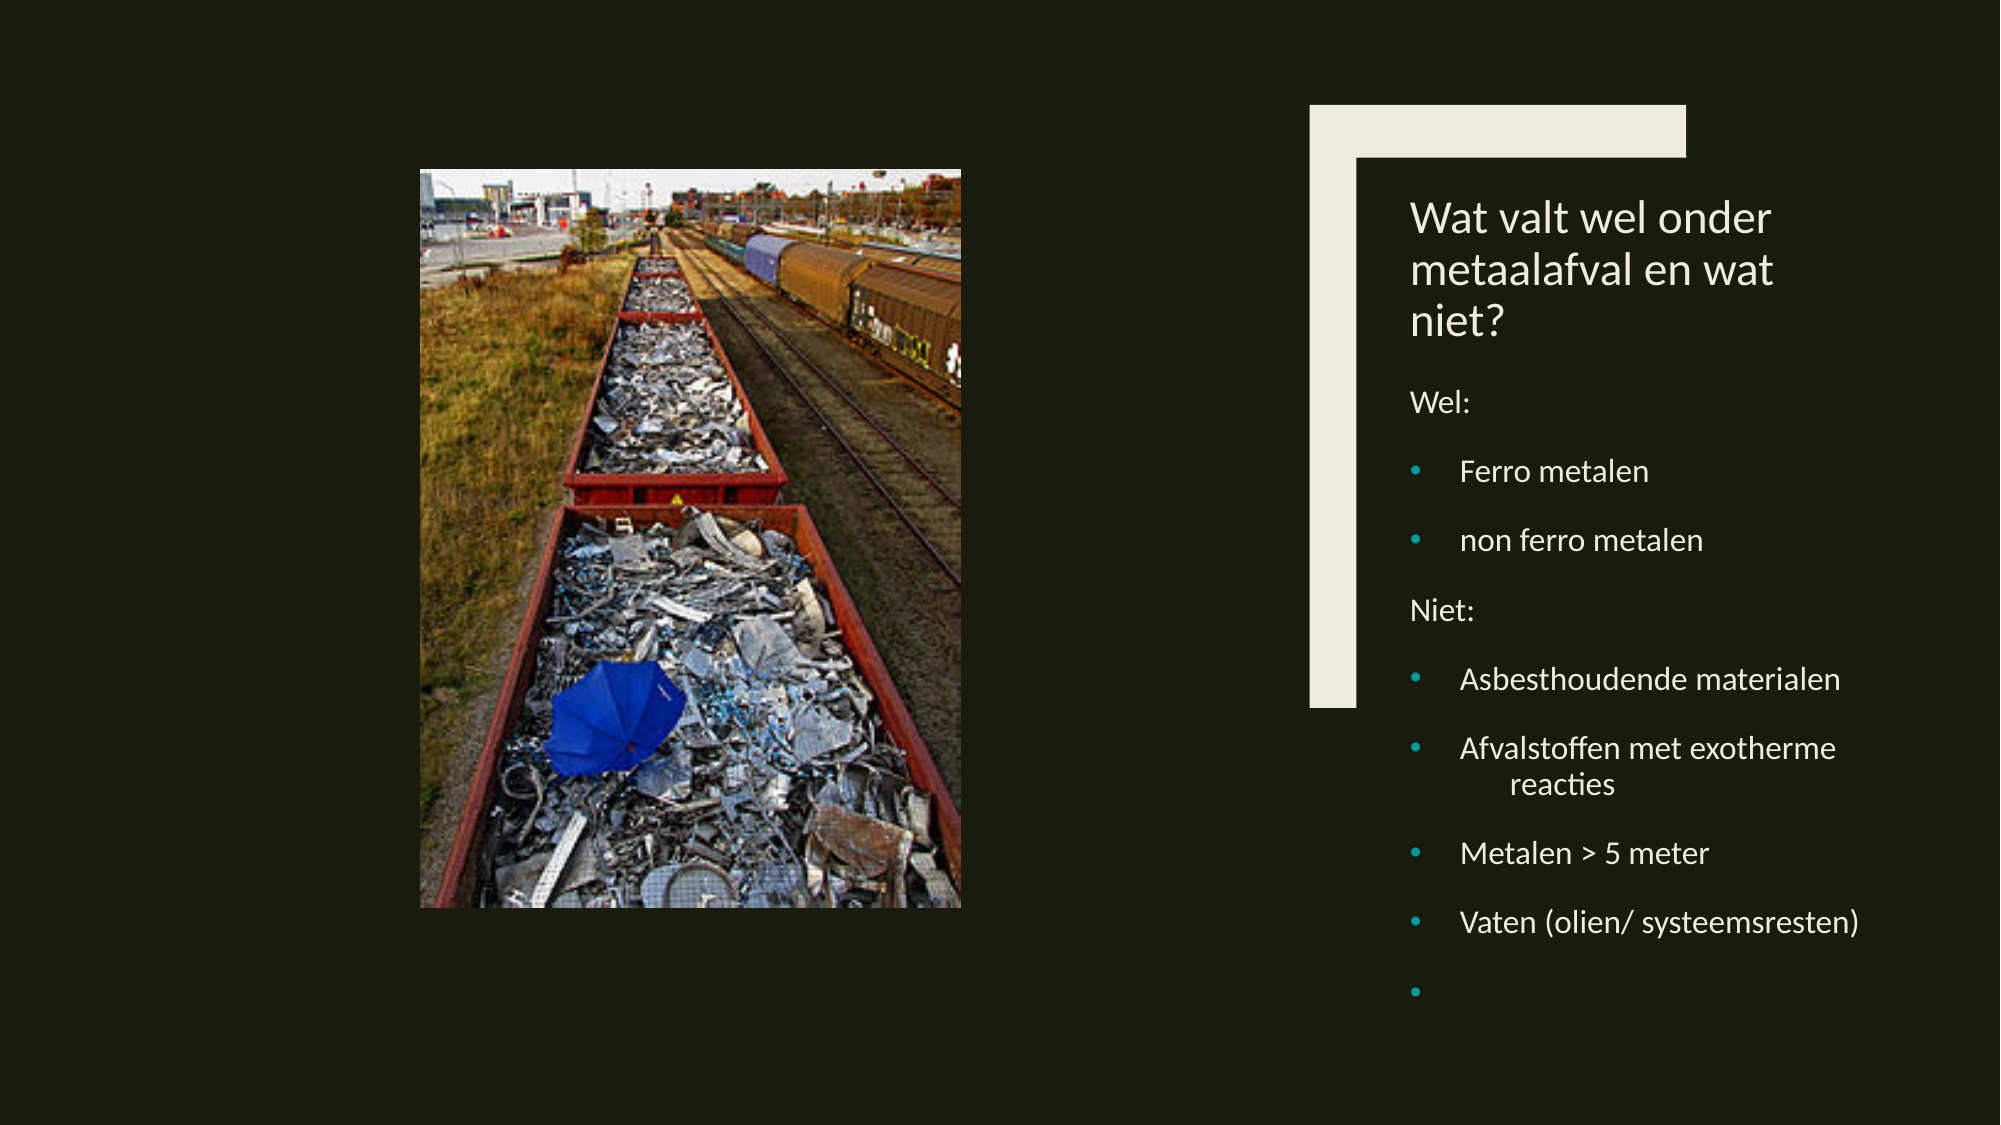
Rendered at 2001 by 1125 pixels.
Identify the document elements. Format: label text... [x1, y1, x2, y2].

list Wel: Ferro metalen non ferro metalen Niet: Asbesthoudende materialen Afvalstoffen met exotherme reacties Metalen > 5 meter Vaten (olien/ systeemsresten) [1389, 375, 1891, 1021]
title Wat valt wel onder metaalafval en wat niet? [1389, 182, 1891, 357]
picture [420, 169, 961, 908]
text_box [0, 0, 2000, 1125]
